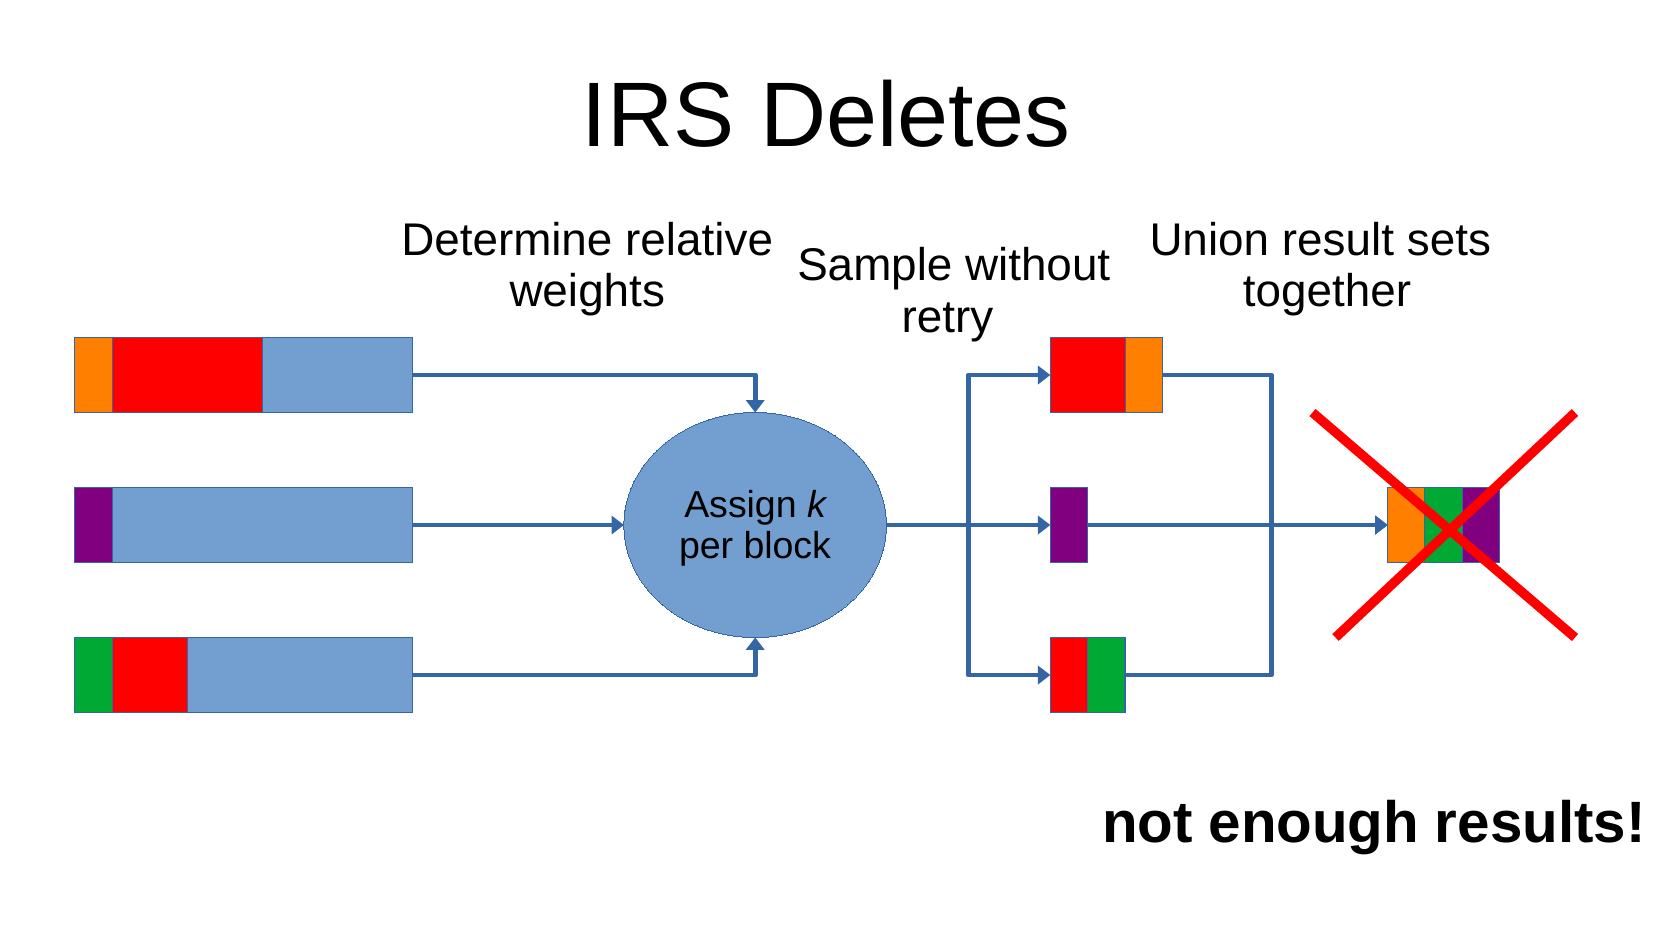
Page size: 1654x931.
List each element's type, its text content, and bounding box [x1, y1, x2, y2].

text_box Determine relative weights [386, 206, 788, 324]
text_box [1423, 538, 1479, 563]
text_box [1408, 487, 1487, 523]
text_box [74, 337, 413, 413]
text_box Assign k per block [623, 412, 887, 638]
text_box [74, 487, 413, 563]
text_box Union result sets together [1134, 206, 1519, 324]
text_box not enough results! [1087, 782, 1654, 863]
text_box [1458, 491, 1500, 563]
text_box [1050, 487, 1088, 563]
text_box [1050, 637, 1126, 713]
text_box [1050, 337, 1163, 413]
text_box Sample without retry [782, 231, 1126, 350]
text_box [74, 637, 413, 713]
text_box [1387, 487, 1442, 563]
title IRS Deletes [82, 37, 1571, 193]
